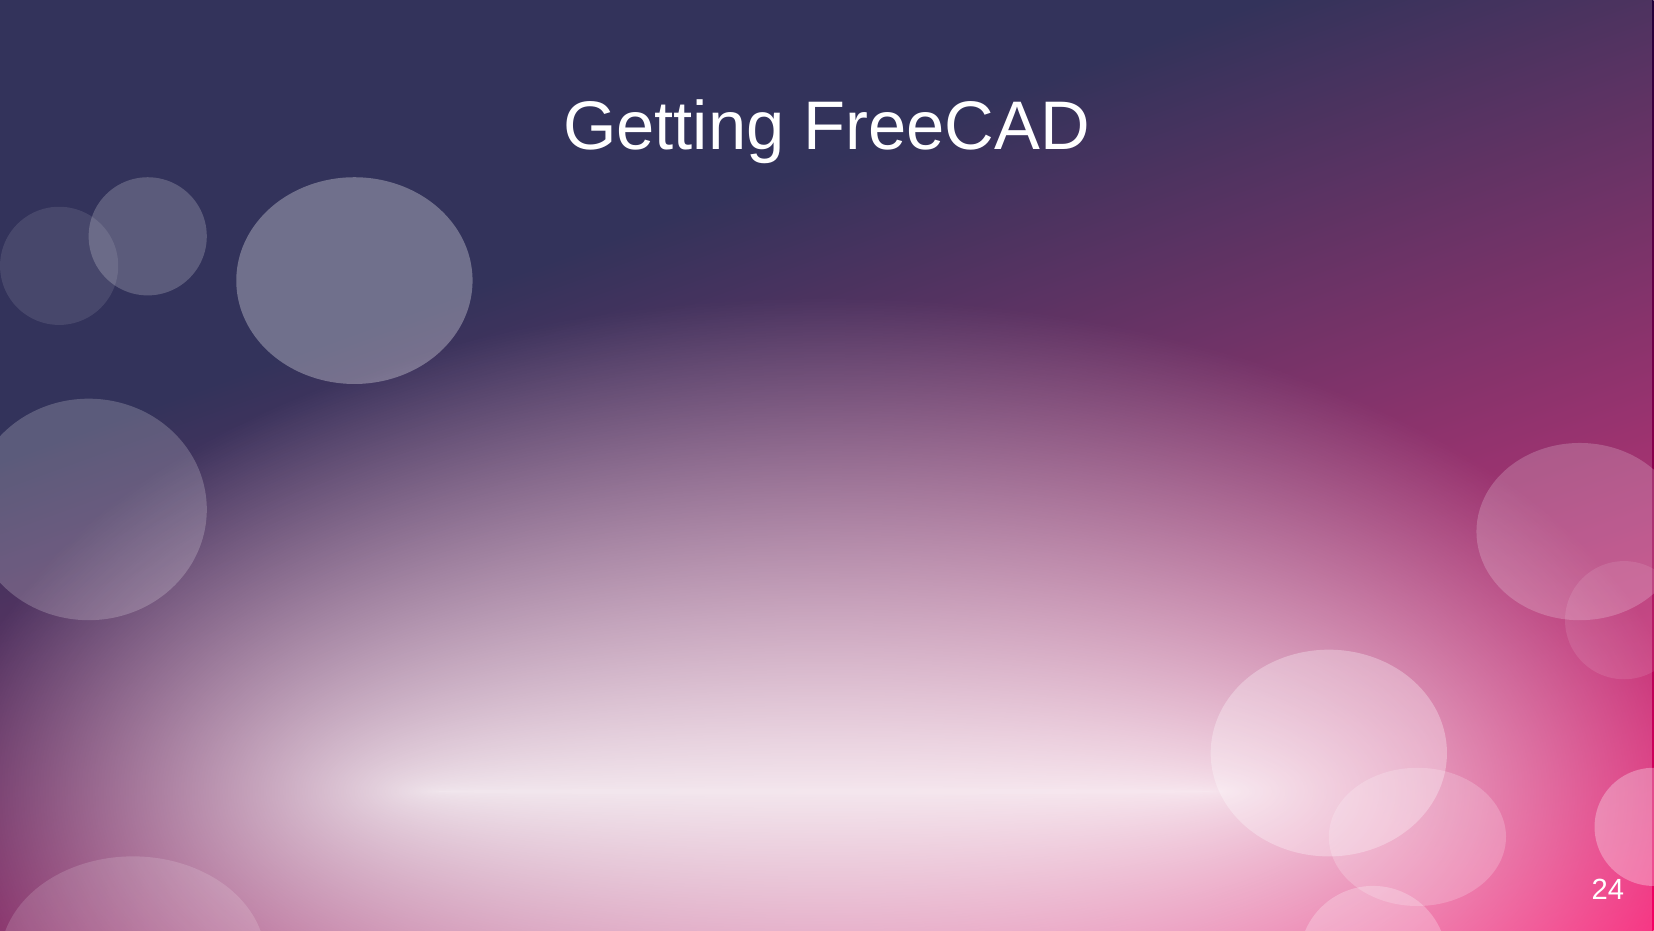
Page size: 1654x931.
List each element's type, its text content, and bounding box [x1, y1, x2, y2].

title Getting FreeCAD [88, 44, 1565, 207]
